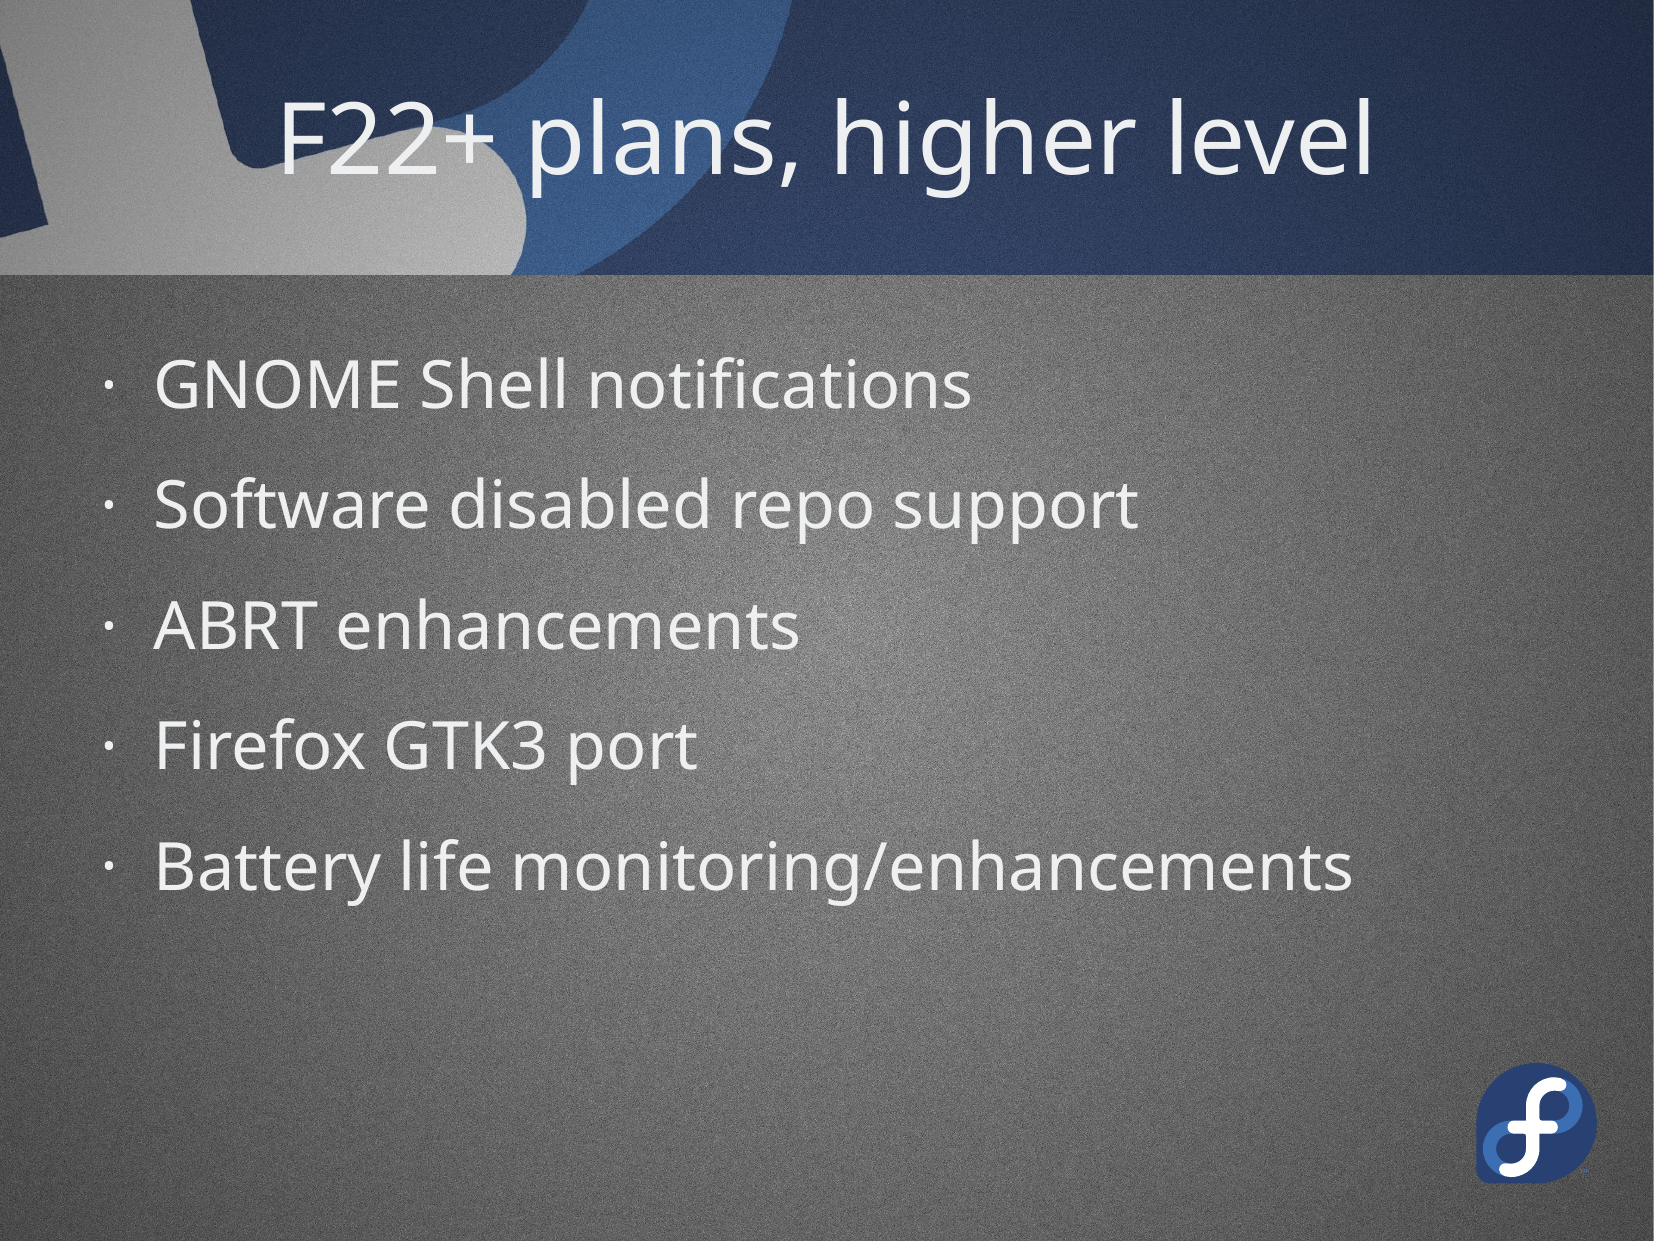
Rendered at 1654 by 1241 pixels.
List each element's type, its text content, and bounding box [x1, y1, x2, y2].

list GNOME Shell notifications Software disabled repo support ABRT enhancements Firefox GTK3 port Battery life monitoring/enhancements [82, 337, 1571, 1057]
picture [0, 0, 1654, 1241]
title F22+ plans, higher level [82, 31, 1571, 239]
